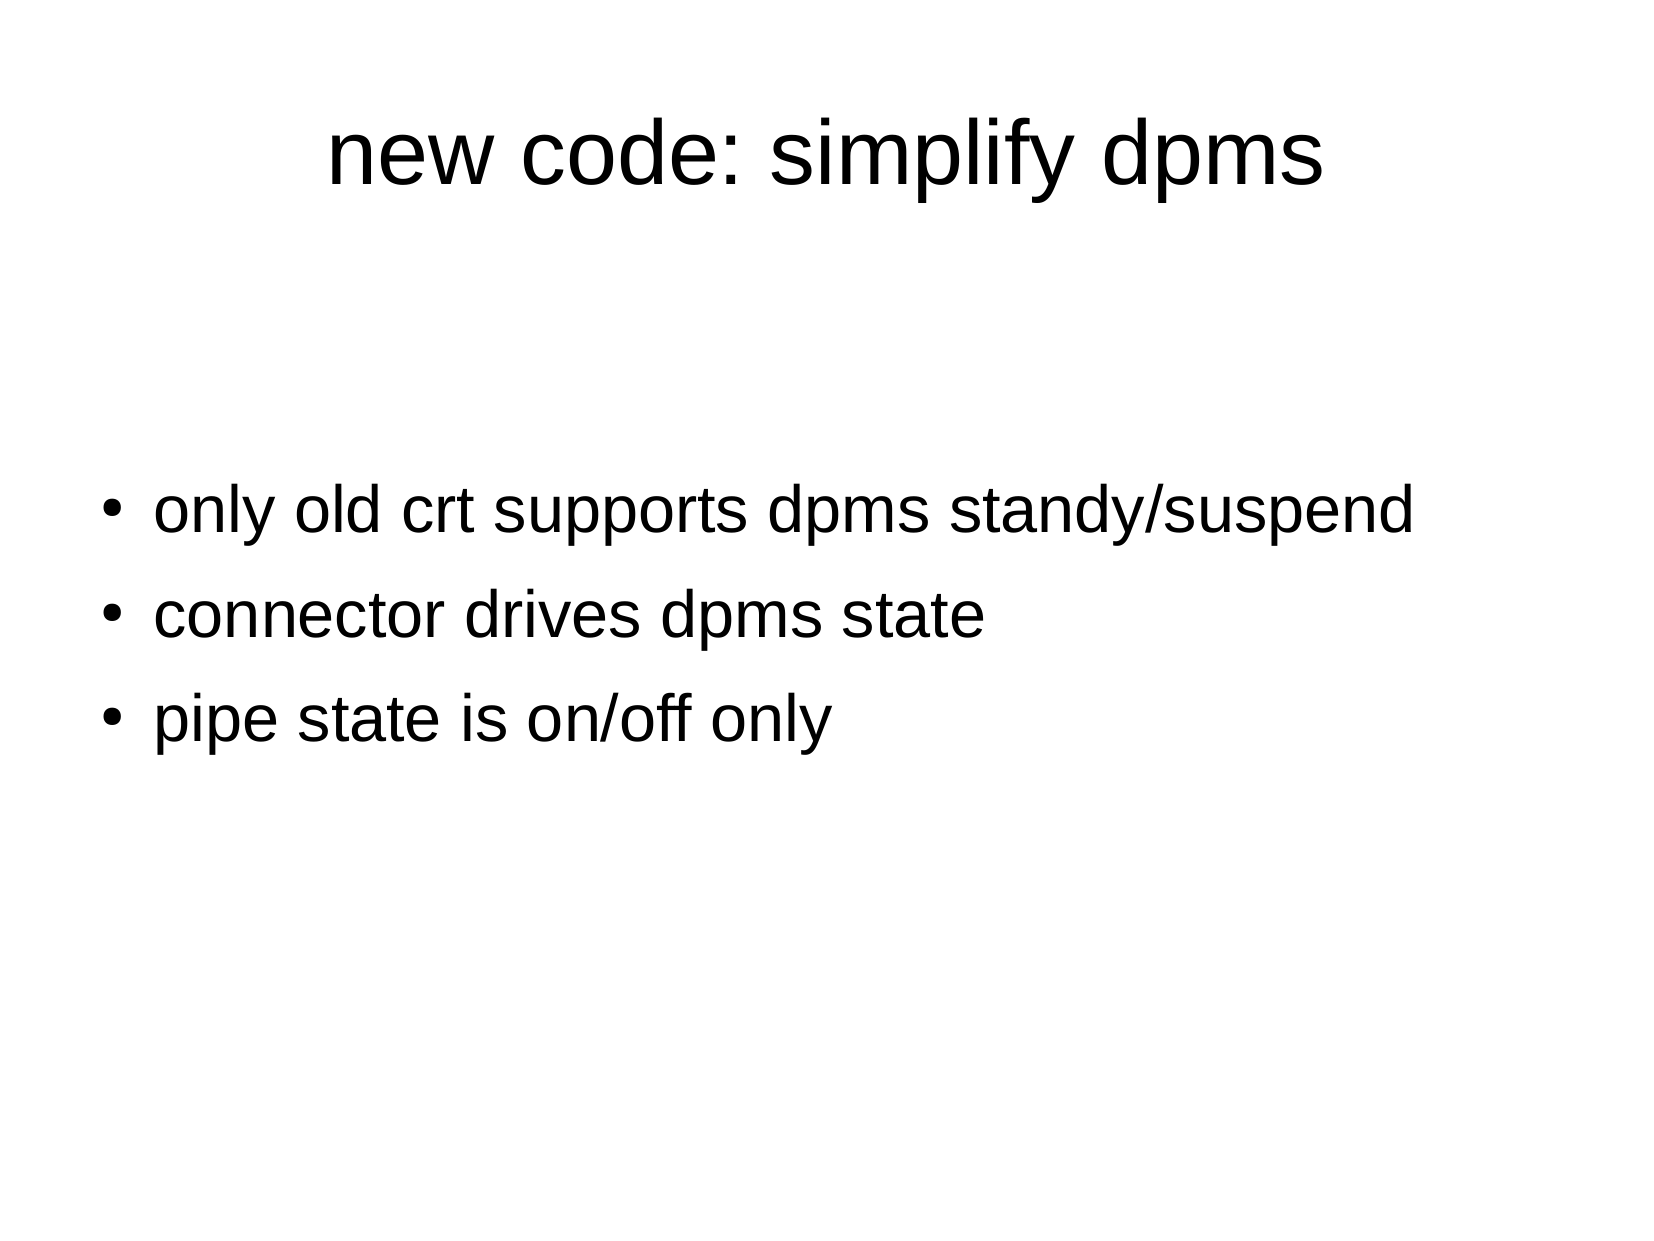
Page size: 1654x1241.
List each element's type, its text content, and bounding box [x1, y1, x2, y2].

list only old crt supports dpms standy/suspend connector drives dpms state pipe state is on/off only [82, 472, 1571, 1109]
title new code: simplify dpms [82, 49, 1571, 257]
